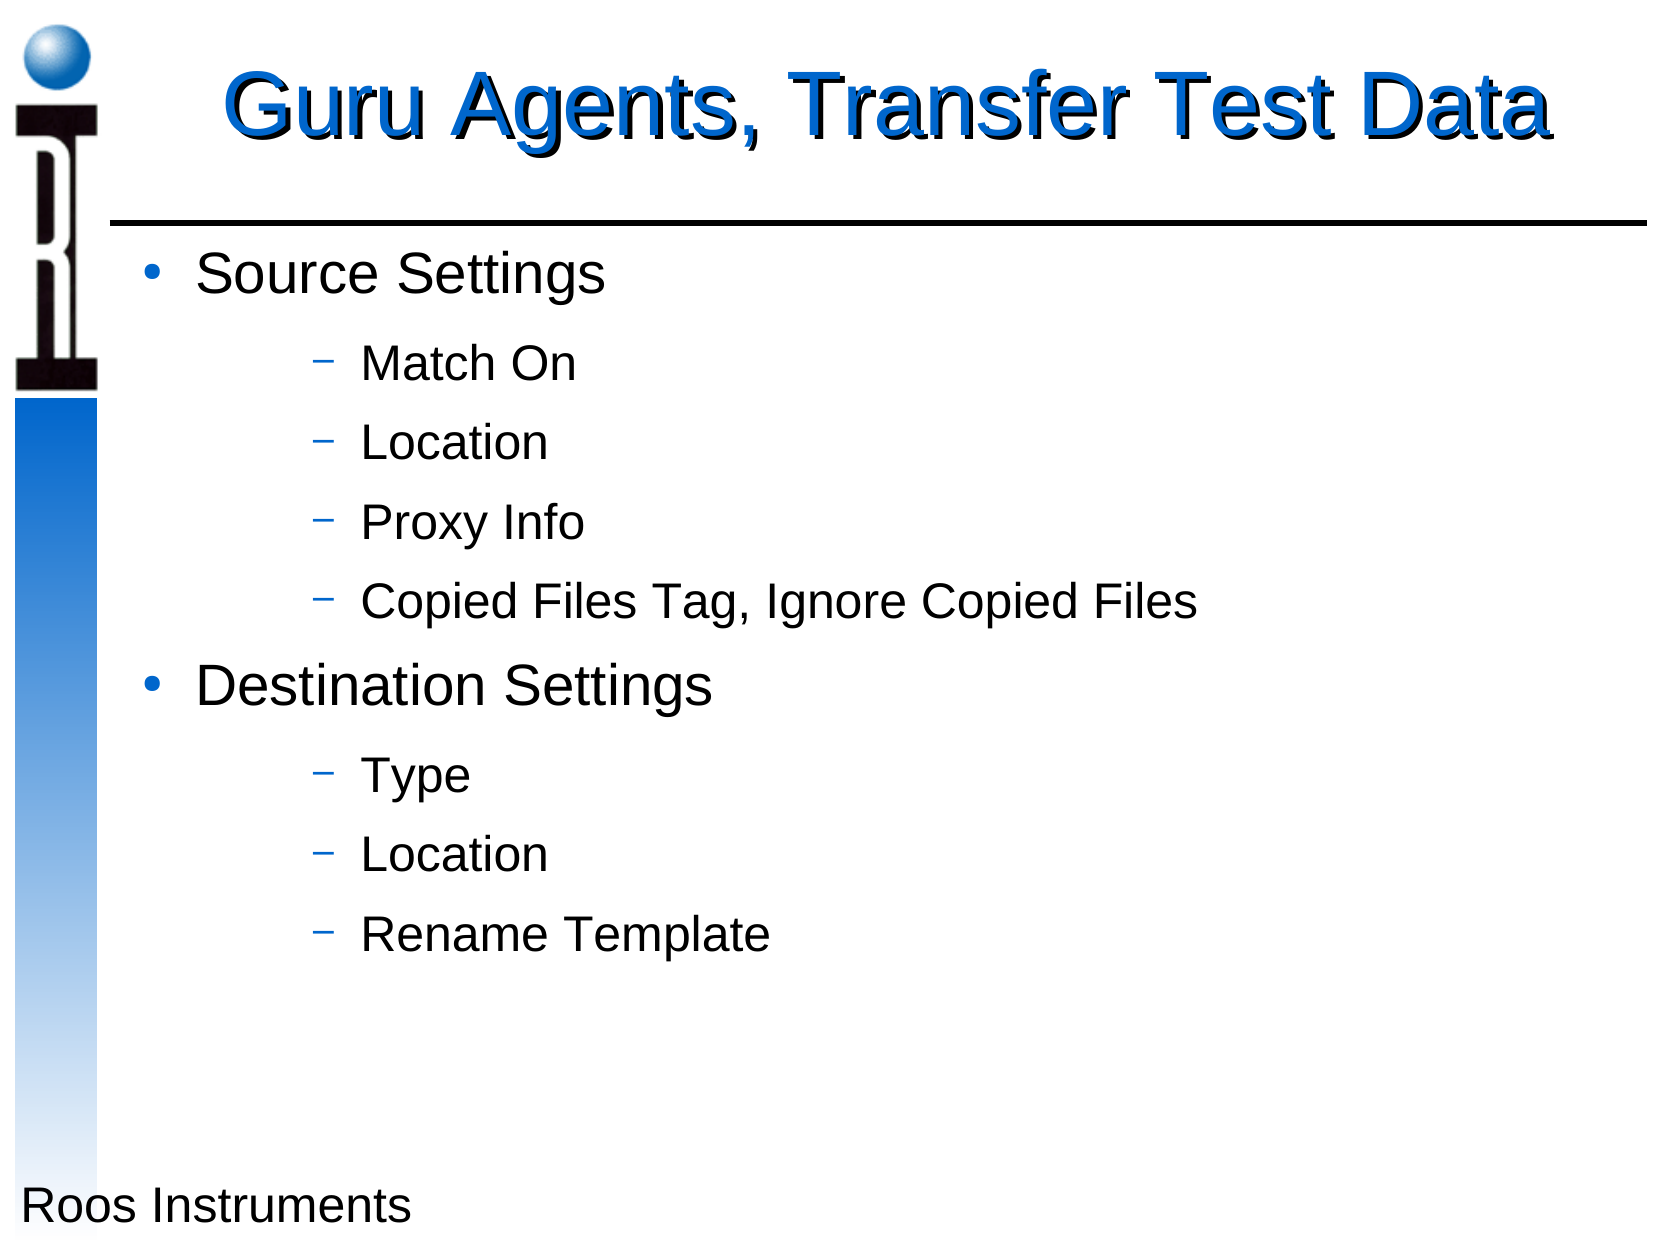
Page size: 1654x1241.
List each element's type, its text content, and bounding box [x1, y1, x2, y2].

title Guru Agents, Transfer Test Data [121, 0, 1654, 208]
picture [11, 20, 103, 398]
list Source Settings Match On Location Proxy Info Copied Files Tag, Ignore Copied Files Destination Settings Type Location Rename Template [124, 240, 1654, 1104]
